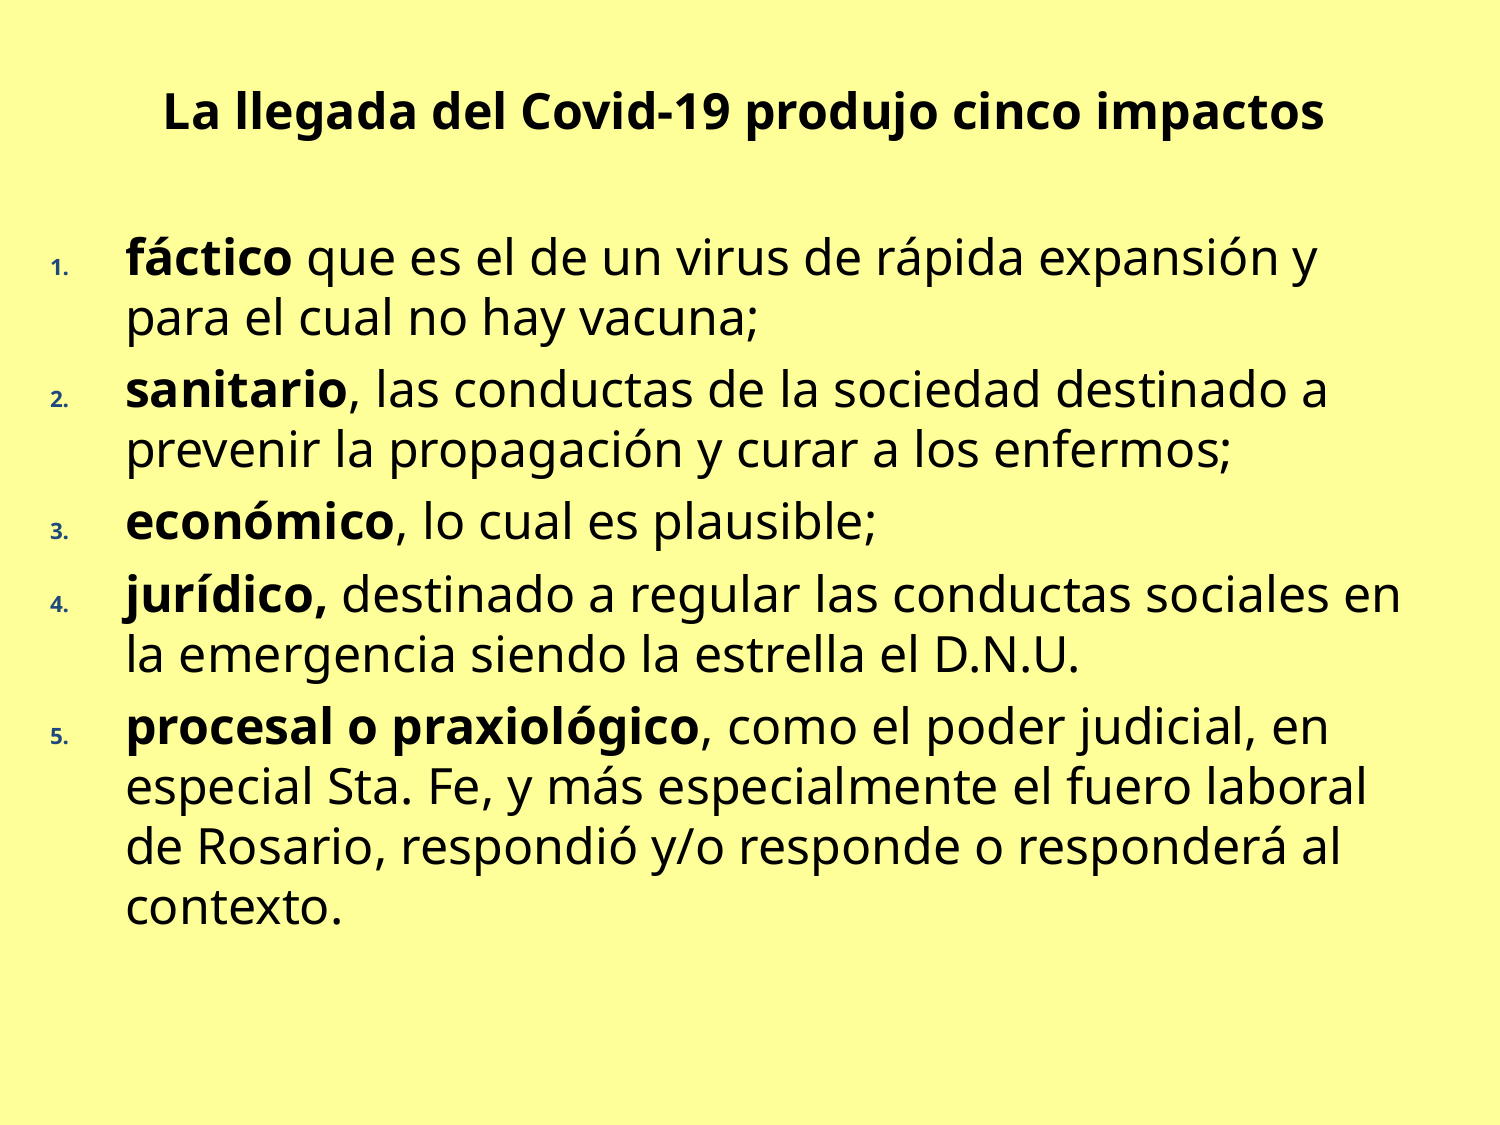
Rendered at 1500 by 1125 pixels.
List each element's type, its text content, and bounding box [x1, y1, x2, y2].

text_box La llegada del Covid-19 produjo cinco impactos fáctico que es el de un virus de rápida expansión y para el cual no hay vacuna; sanitario, las conductas de la sociedad destinado a prevenir la propagación y curar a los enfermos; económico, lo cual es plausible; jurídico, destinado a regular las conductas sociales en la emergencia siendo la estrella el D.N.U. procesal o praxiológico, como el poder judicial, en especial Sta. Fe, y más especialmente el fuero laboral de Rosario, respondió y/o responde o responderá al contexto. [35, 0, 1454, 943]
